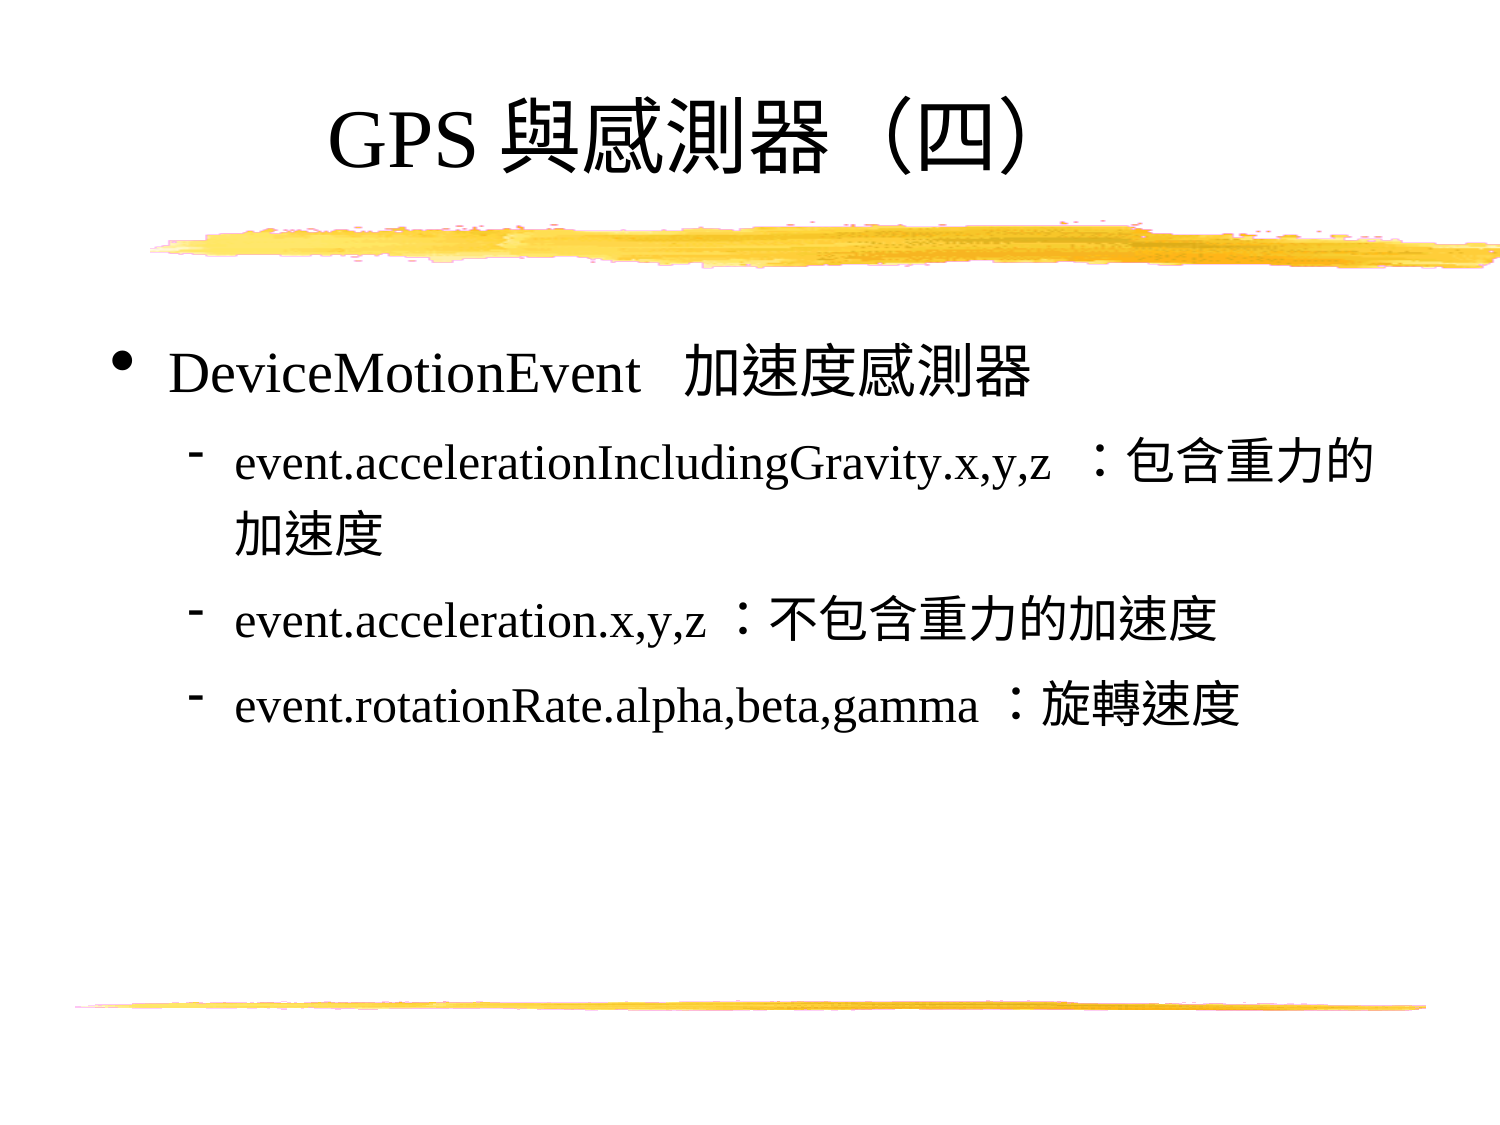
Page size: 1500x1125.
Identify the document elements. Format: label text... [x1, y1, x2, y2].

list DeviceMotionEvent 加速度感測器 event.accelerationIncludingGravity.x,y,z ：包含重力的加速度 event.acceleration.x,y,z：不包含重力的加速度 event.rotationRate.alpha,beta,gamma：旋轉速度 [112, 324, 1388, 978]
picture [150, 215, 1500, 279]
picture [75, 999, 1426, 1013]
title GPS與感測器（四） [66, 37, 1342, 225]
